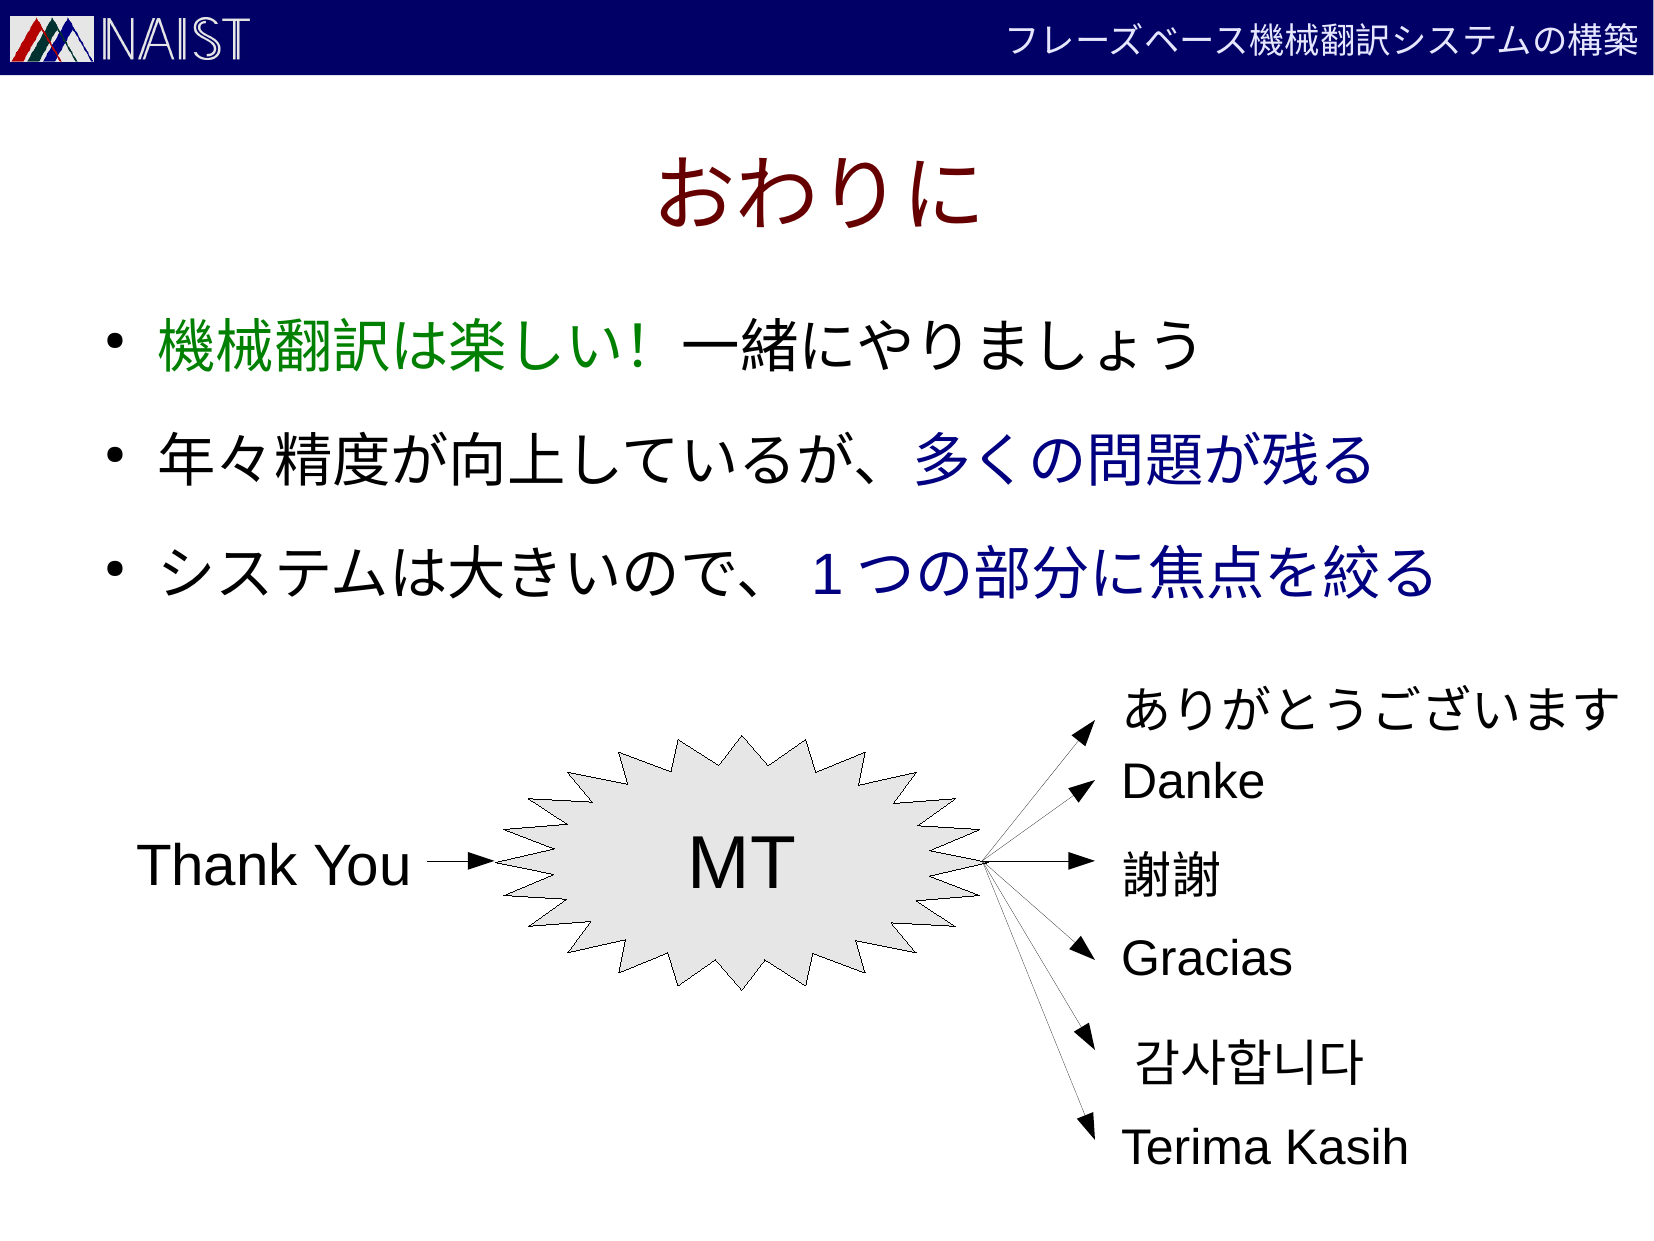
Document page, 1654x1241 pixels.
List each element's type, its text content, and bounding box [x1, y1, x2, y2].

picture [10, 16, 94, 62]
text_box 감사합니다 [1120, 1015, 1406, 1089]
text_box Terima Kasih [1106, 1111, 1425, 1183]
list 機械翻訳は楽しい！一緒にやりましょう 年々精度が向上しているが、多くの問題が残る システムは大きいので、1つの部分に焦点を絞る [86, 300, 1576, 1119]
text_box MT [495, 735, 982, 991]
text_box Thank You [121, 825, 428, 906]
picture [102, 17, 251, 60]
text_box ありがとうございます [1106, 662, 1636, 737]
text_box 謝謝 [1106, 828, 1236, 902]
text_box Gracias [1106, 922, 1309, 994]
title おわりに [75, 92, 1564, 285]
text_box Danke [1106, 745, 1281, 817]
